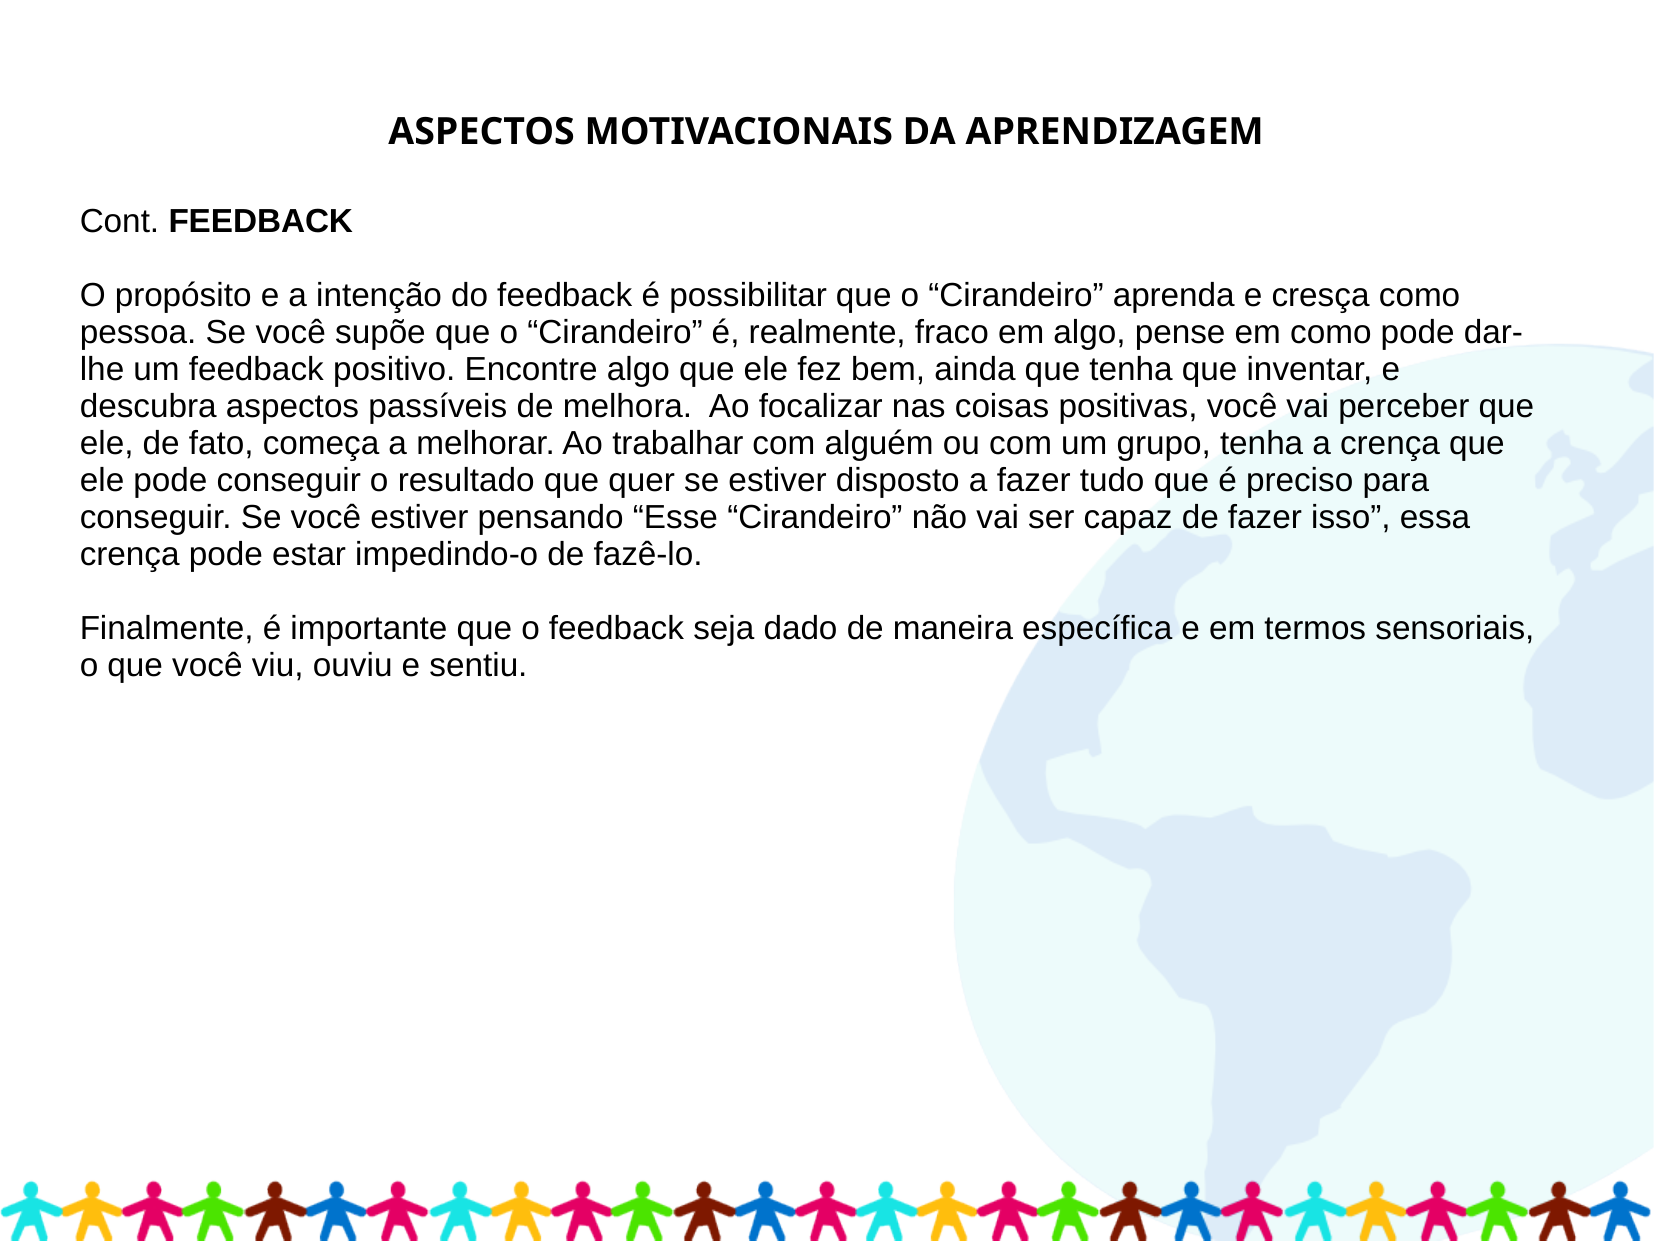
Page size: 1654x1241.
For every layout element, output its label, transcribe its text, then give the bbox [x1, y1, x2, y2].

title ASPECTOS MOTIVACIONAIS DA APRENDIZAGEM [81, 90, 1571, 172]
text_box Cont. FEEDBACK O propósito e a intenção do feedback é possibilitar que o “Cirandeiro” aprenda e cresça como pessoa. Se você supõe que o “Cirandeiro” é, realmente, fraco em algo, pense em como pode dar-lhe um feedback positivo. Encontre algo que ele fez bem, ainda que tenha que inventar, e descubra aspectos passíveis de melhora. Ao focalizar nas coisas positivas, você vai perceber que ele, de fato, começa a melhorar. Ao trabalhar com alguém ou com um grupo, tenha a crença que ele pode conseguir o resultado que quer se estiver disposto a fazer tudo que é preciso para conseguir. Se você estiver pensando “Esse “Cirandeiro” não vai ser capaz de fazer isso”, essa crença pode estar impedindo-o de fazê-lo. Finalmente, é importante que o feedback seja dado de maneira específica e em termos sensoriais, o que você viu, ouviu e sentiu. [65, 195, 1563, 1004]
picture [0, 0, 1654, 1241]
